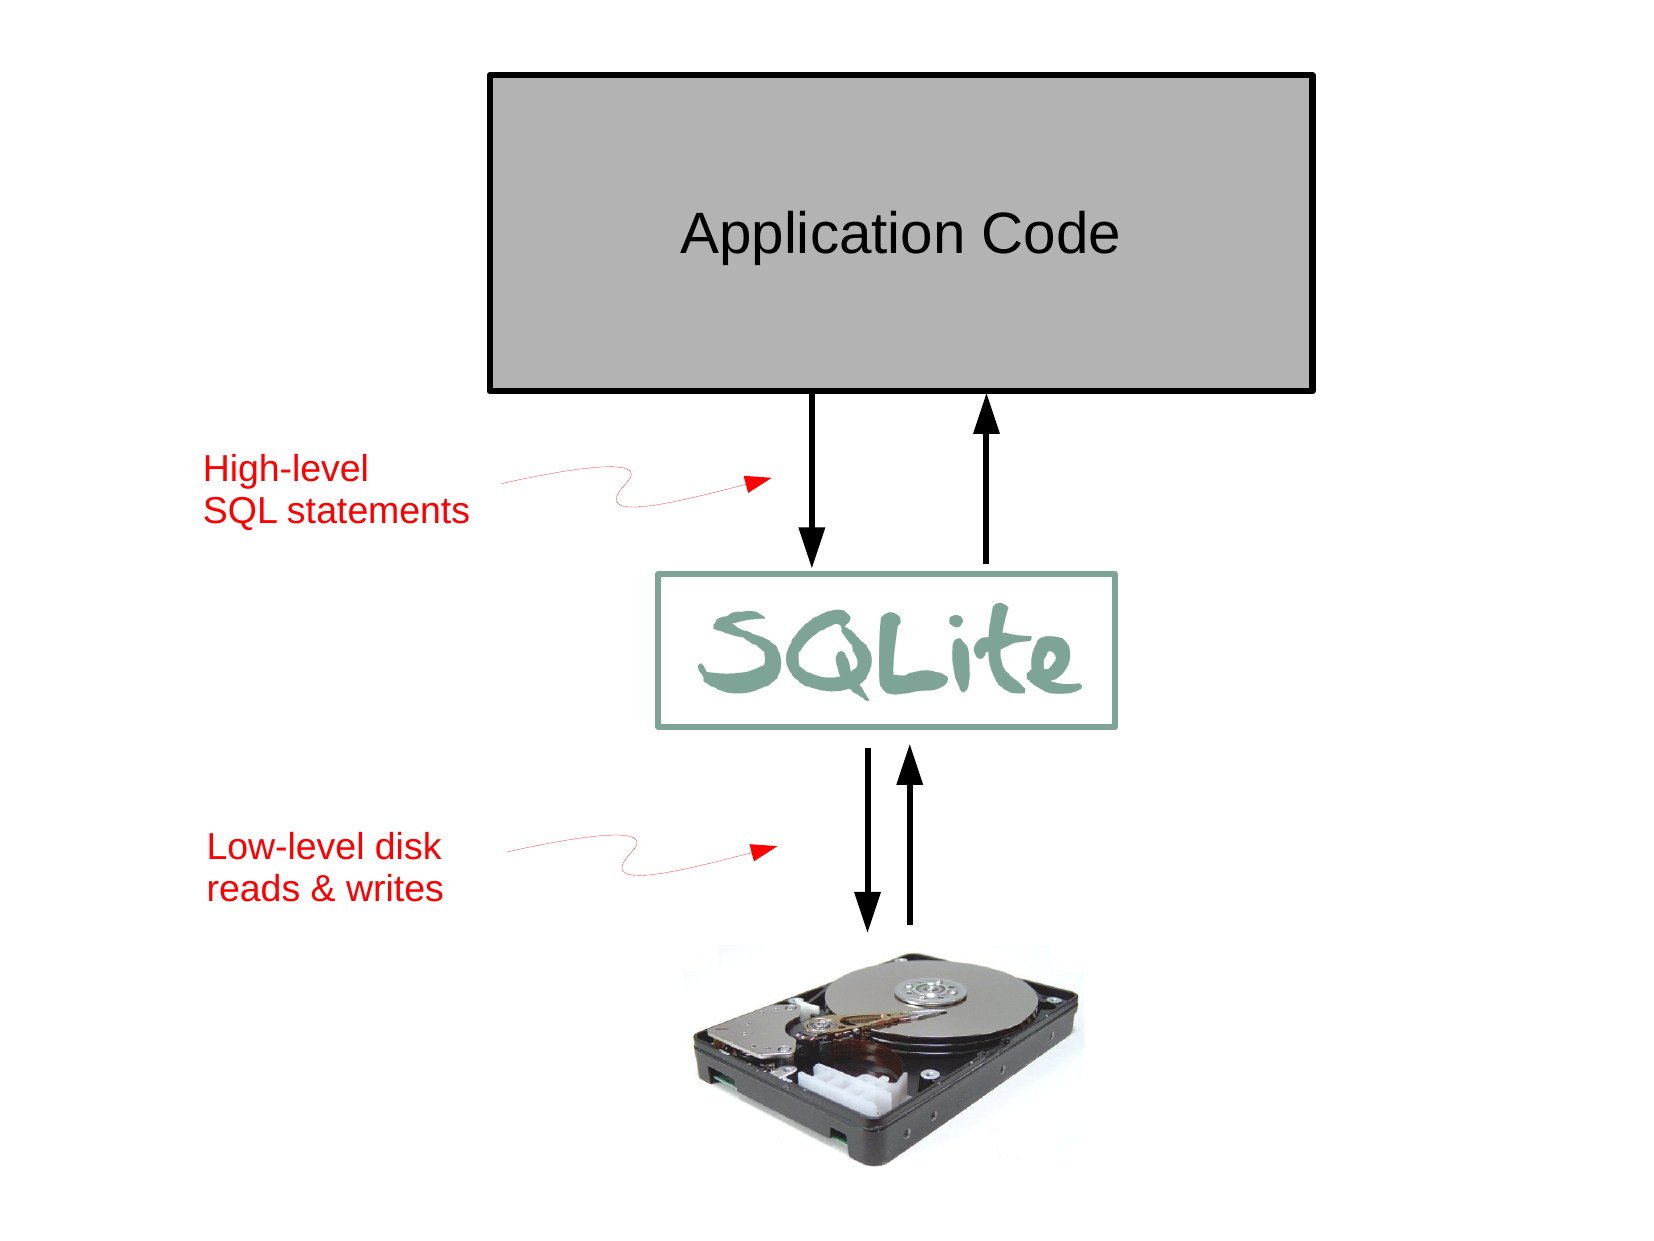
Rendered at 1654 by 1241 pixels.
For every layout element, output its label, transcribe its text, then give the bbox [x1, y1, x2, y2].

picture [696, 595, 1084, 708]
text_box Low-level disk reads & writes [191, 818, 459, 920]
text_box Application Code [489, 75, 1313, 392]
text_box High-level SQL statements [188, 440, 486, 542]
picture [684, 945, 1084, 1171]
